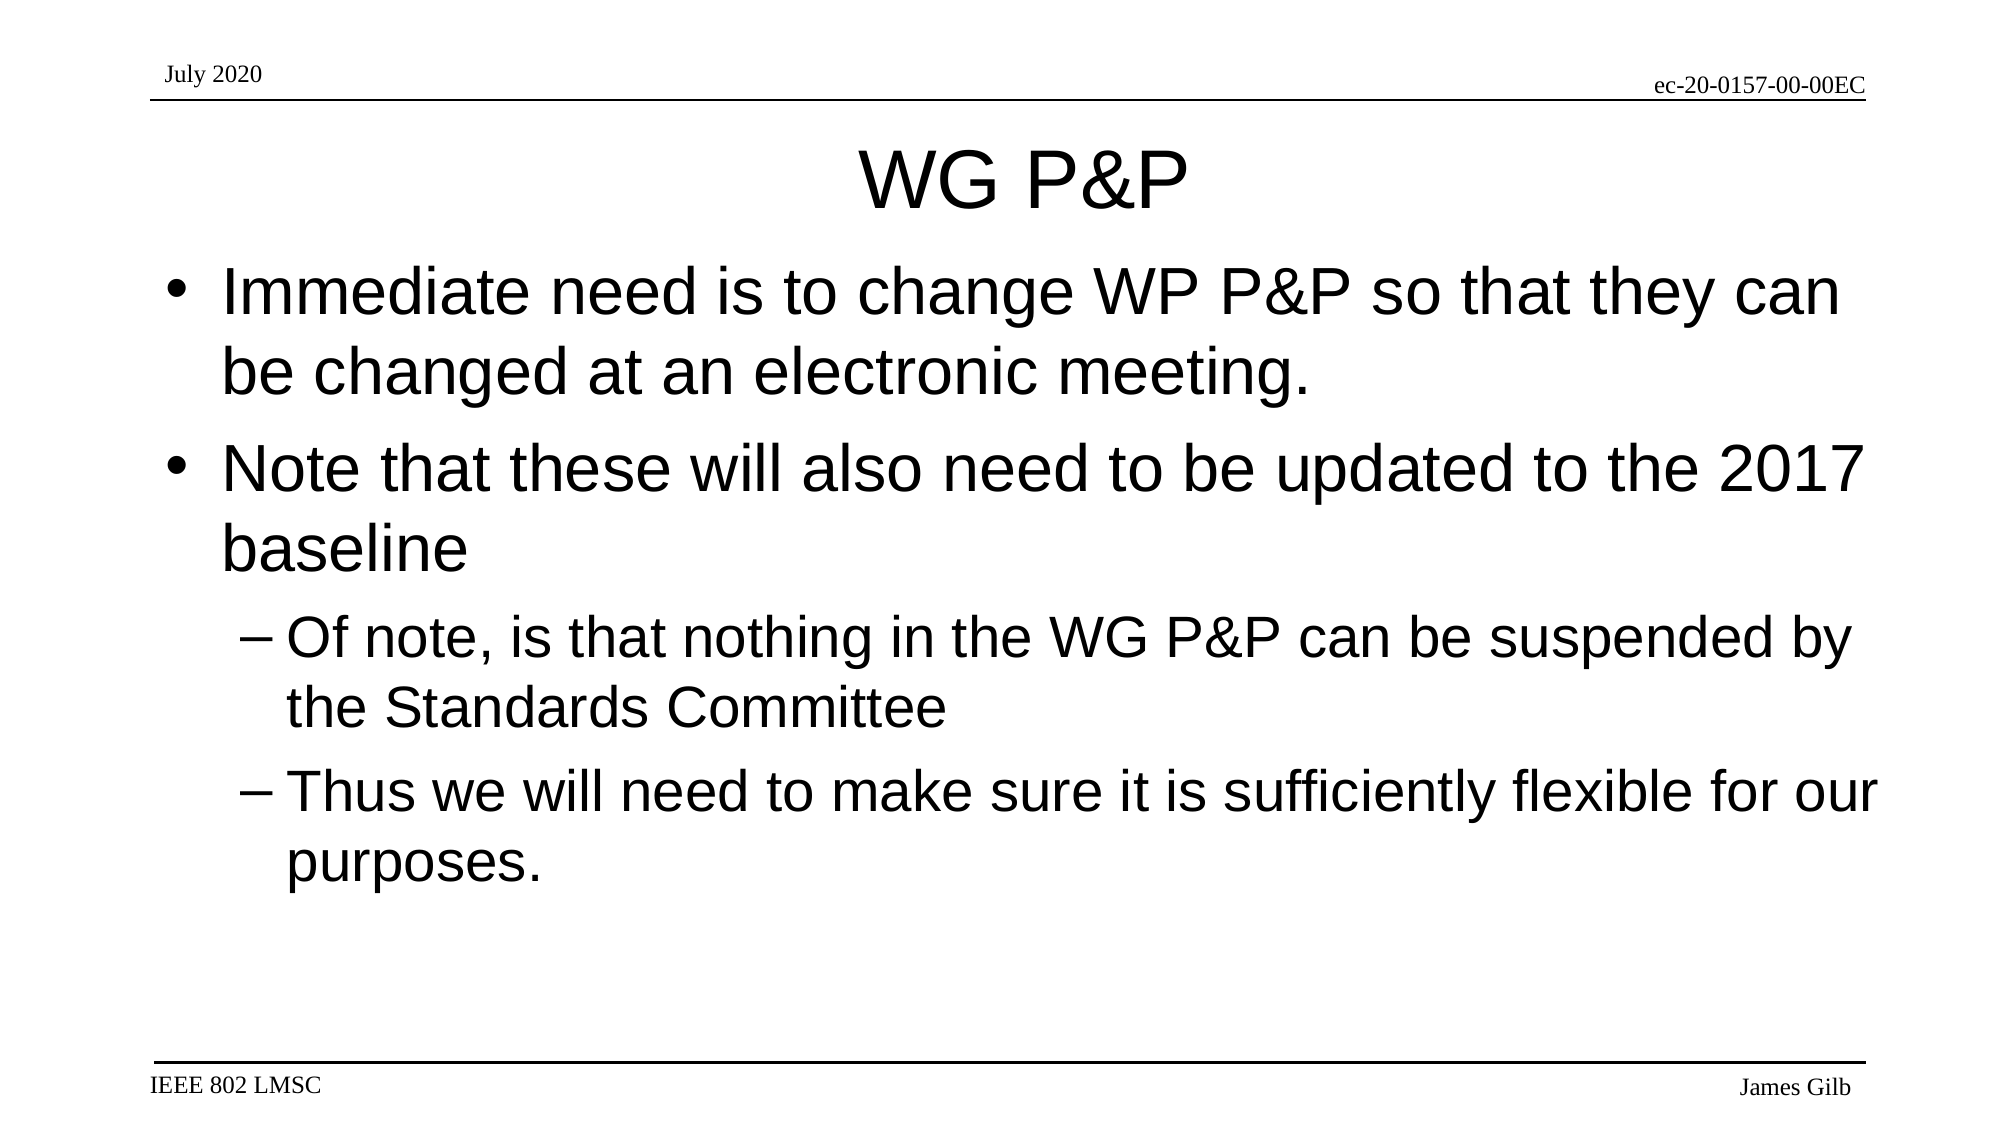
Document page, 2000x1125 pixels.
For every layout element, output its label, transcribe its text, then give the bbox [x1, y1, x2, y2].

list Immediate need is to change WP P&P so that they can be changed at an electronic meeting. Note that these will also need to be updated to the 2017 baseline Of note, is that nothing in the WG P&P can be suspended by the Standards Committee Thus we will need to make sure it is sufficiently flexible for our purposes. [149, 239, 1900, 1051]
title WG P&P [149, 112, 1900, 238]
